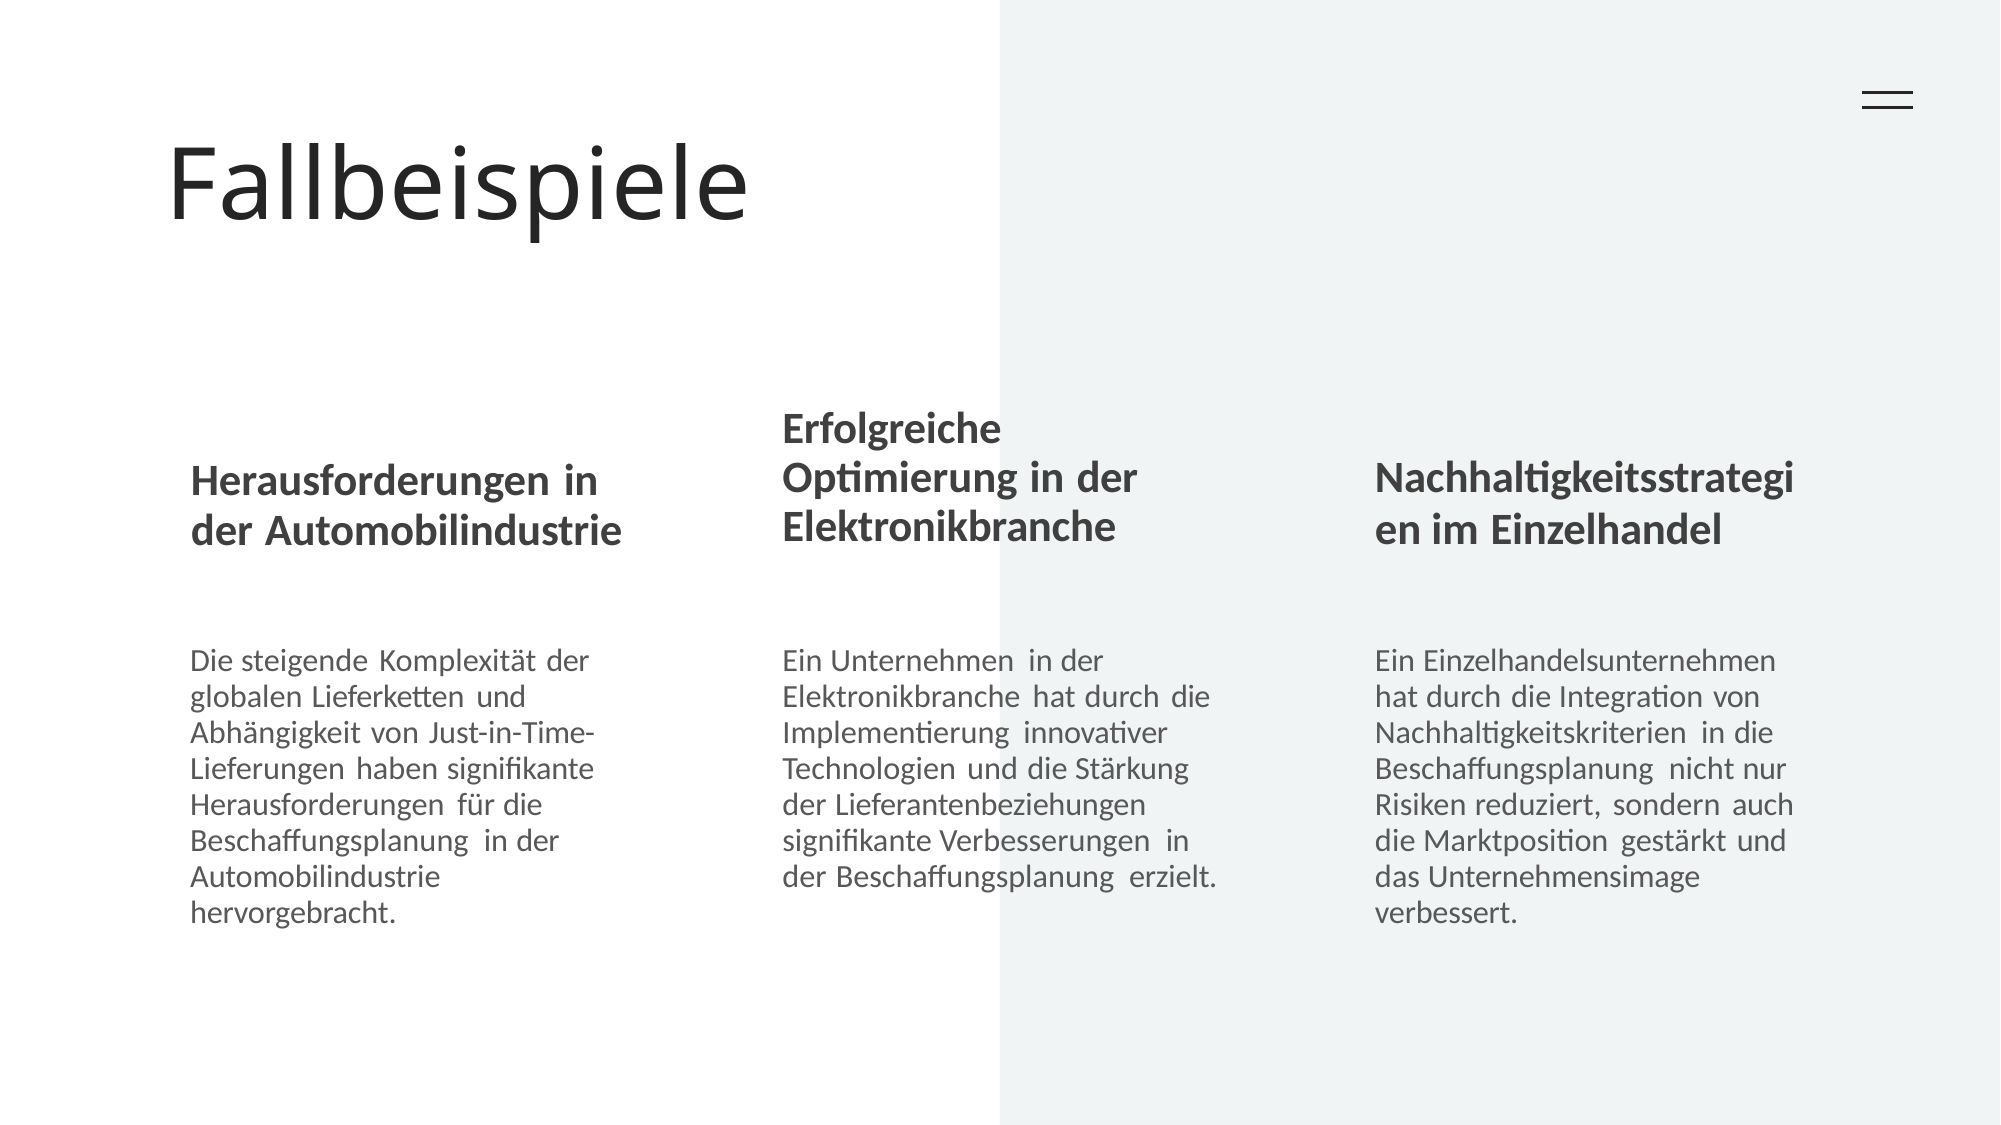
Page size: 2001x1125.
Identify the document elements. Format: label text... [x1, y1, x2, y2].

title Fallbeispiele [150, 52, 1616, 350]
text_box [999, 0, 2000, 1125]
text_box Nachhaltigkeitsstrategi en im Einzelhandel [1372, 446, 1810, 554]
text_box Herausforderungen in der Automobilindustrie [188, 447, 642, 555]
text_box Ein Unternehmen in der Elektronikbranche hat durch die Implementierung innovativer Technologien und die Stärkung der Lieferantenbeziehungen signifikante Verbesserungen in der Beschaffungsplanung erzielt. [780, 637, 1224, 895]
text_box Die steigende Komplexität der globalen Lieferketten und Abhängigkeit von Just-in-Time- Lieferungen haben signifikante Herausforderungen für die Beschaffungsplanung in der Automobilindustrie hervorgebracht. [188, 637, 606, 931]
text_box Erfolgreiche Optimierung in der Elektronikbranche [780, 397, 1147, 551]
text_box Ein Einzelhandelsunternehmen hat durch die Integration von Nachhaltigkeitskriterien in die Beschaffungsplanung nicht nur Risiken reduziert, sondern auch die Marktposition gestärkt und das Unternehmensimage verbessert. [1372, 637, 1802, 931]
